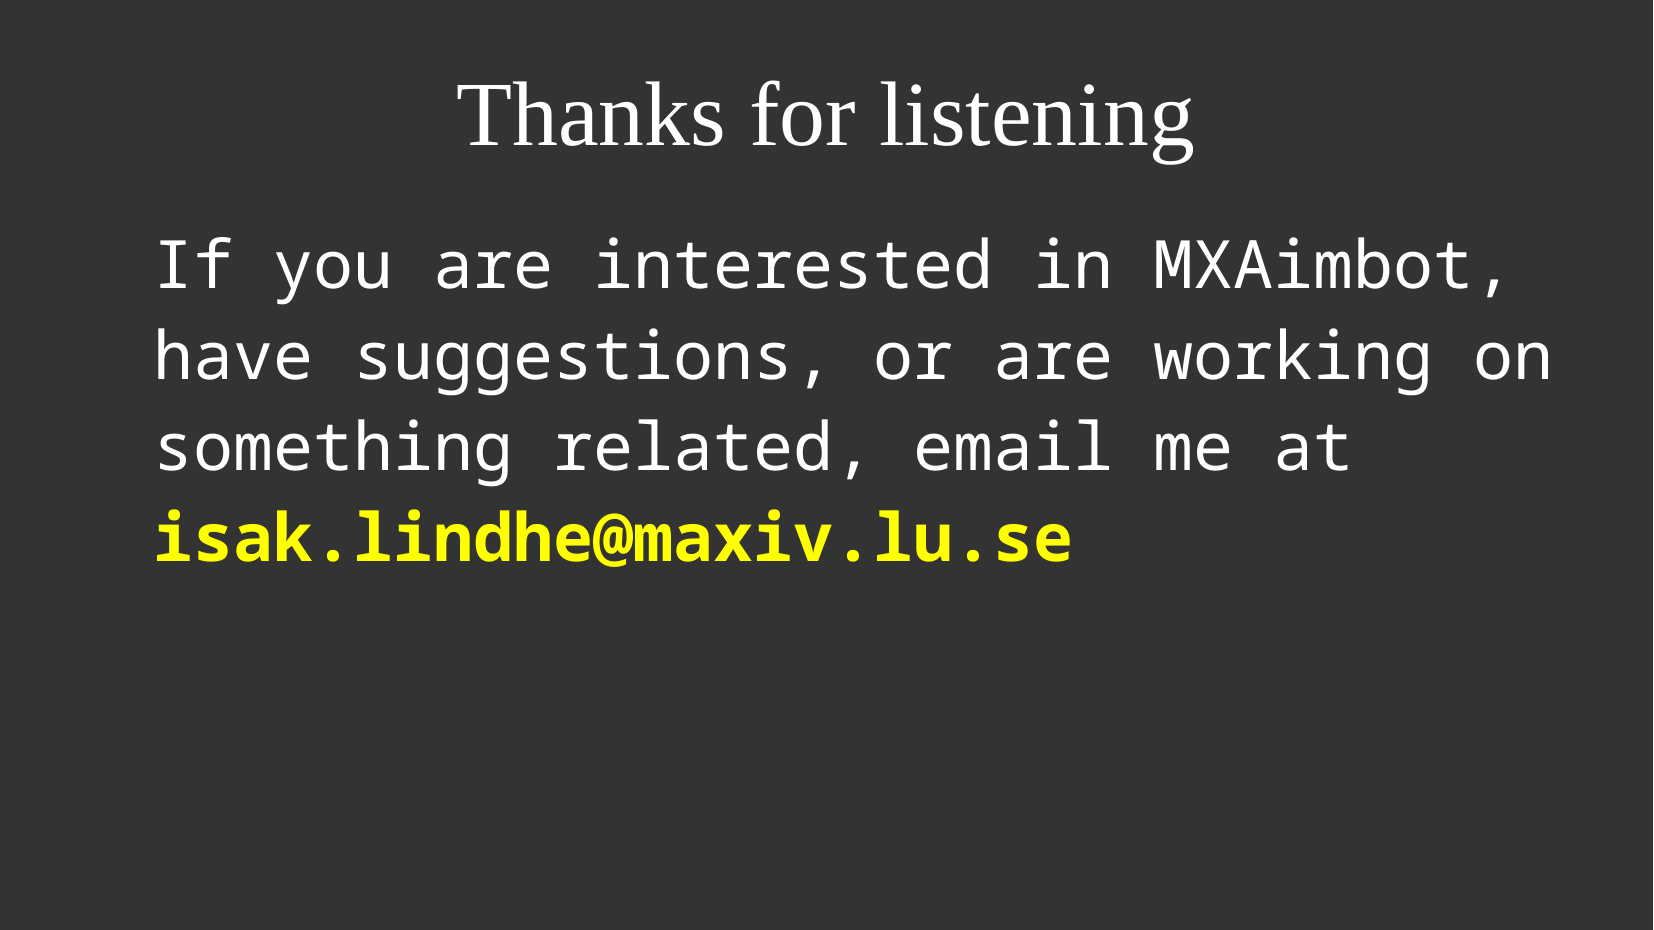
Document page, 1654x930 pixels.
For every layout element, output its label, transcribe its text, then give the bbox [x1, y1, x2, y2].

title Thanks for listening [82, 37, 1571, 193]
list If you are interested in MXAimbot, have suggestions, or are working on something related, email me at isak.lindhe@maxiv.lu.se [82, 217, 1571, 757]
